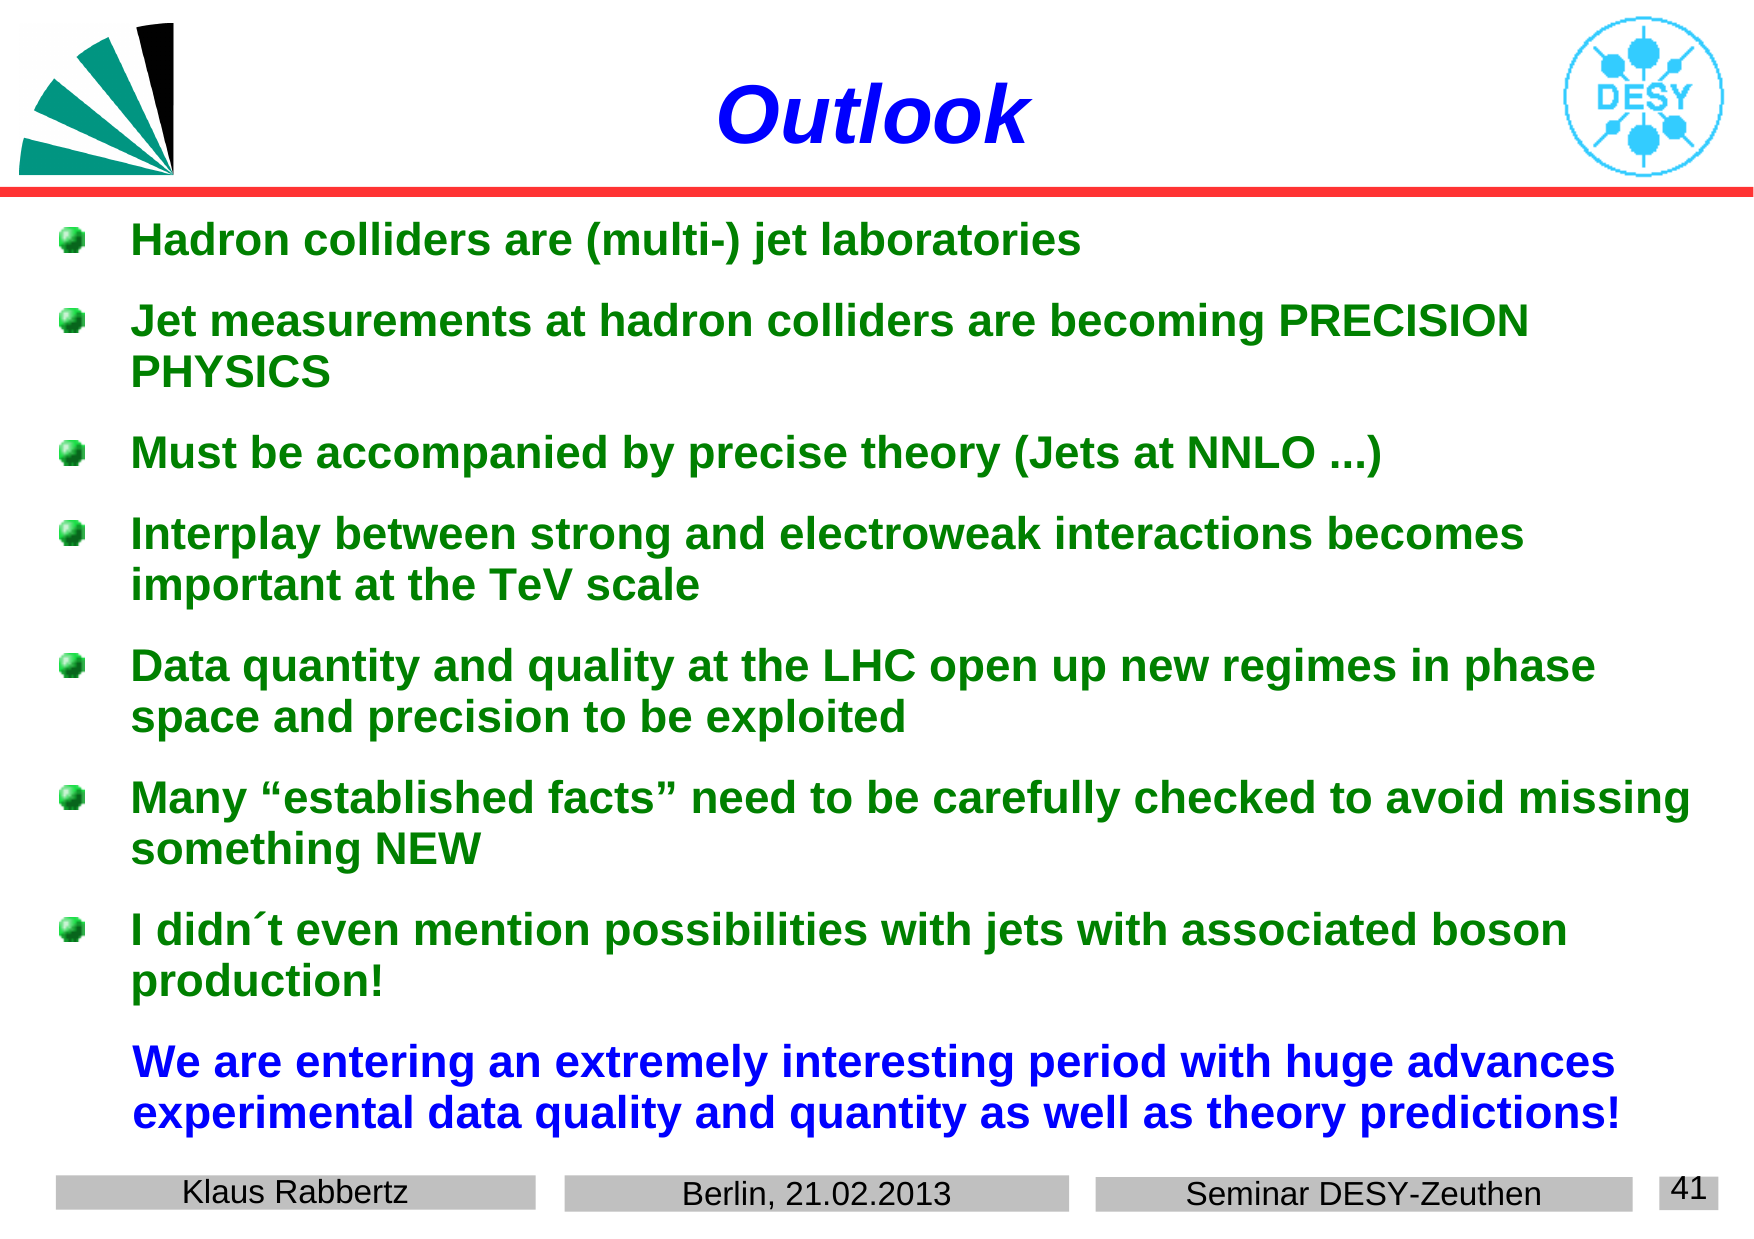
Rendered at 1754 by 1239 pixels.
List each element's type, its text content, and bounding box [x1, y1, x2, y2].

picture [1559, 12, 1729, 182]
title Outlook [220, 16, 1525, 213]
text_box We are entering an extremely interesting period with huge advances experimental data quality and quantity as well as theory predictions! [120, 1029, 1633, 1145]
picture [19, 23, 174, 177]
list Hadron colliders are (multi-) jet laboratories Jet measurements at hadron colliders are becoming PRECISION PHYSICS Must be accompanied by precise theory (Jets at NNLO ...) Interplay between strong and electroweak interactions becomes important at the TeV scale Data quantity and quality at the LHC open up new regimes in phase space and precision to be exploited Many “established facts” need to be carefully checked to avoid missing something NEW I didn´t even mention possibilities with jets with associated boson production! [47, 214, 1731, 1007]
